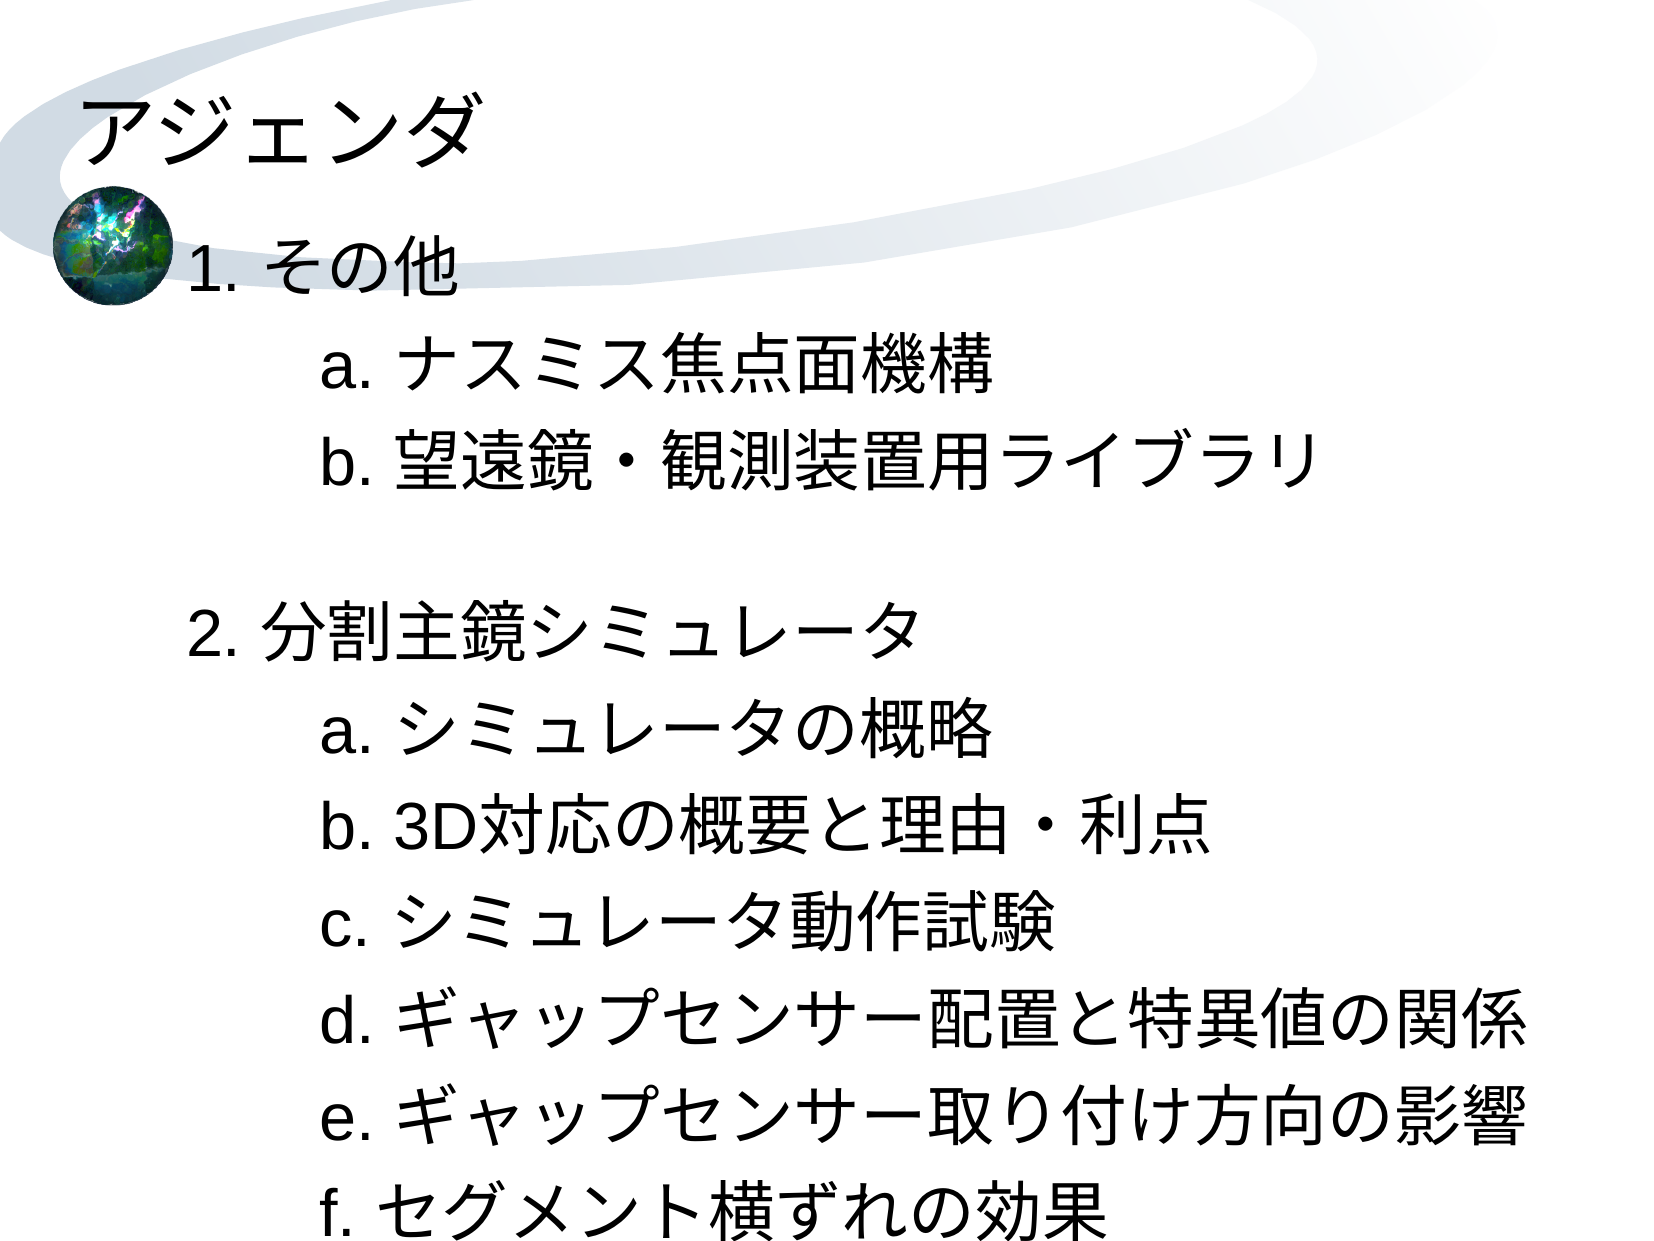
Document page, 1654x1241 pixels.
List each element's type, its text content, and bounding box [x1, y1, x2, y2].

text_box アジェンダ [59, 59, 827, 158]
text_box 1. その他 a. ナスミス焦点面機構 b. 望遠鏡・観測装置用ライブラリ 2. 分割主鏡シミュレータ a. シミュレータの概略 b. 3D対応の概要と理由・利点 c. シミュレータ動作試験 d. ギャップセンサー配置と特異値の関係 e. ギャップセンサー取り付け方向の影響 f. セグメント横ずれの効果 3. 今後 [171, 206, 1560, 1178]
picture [43, 175, 182, 314]
